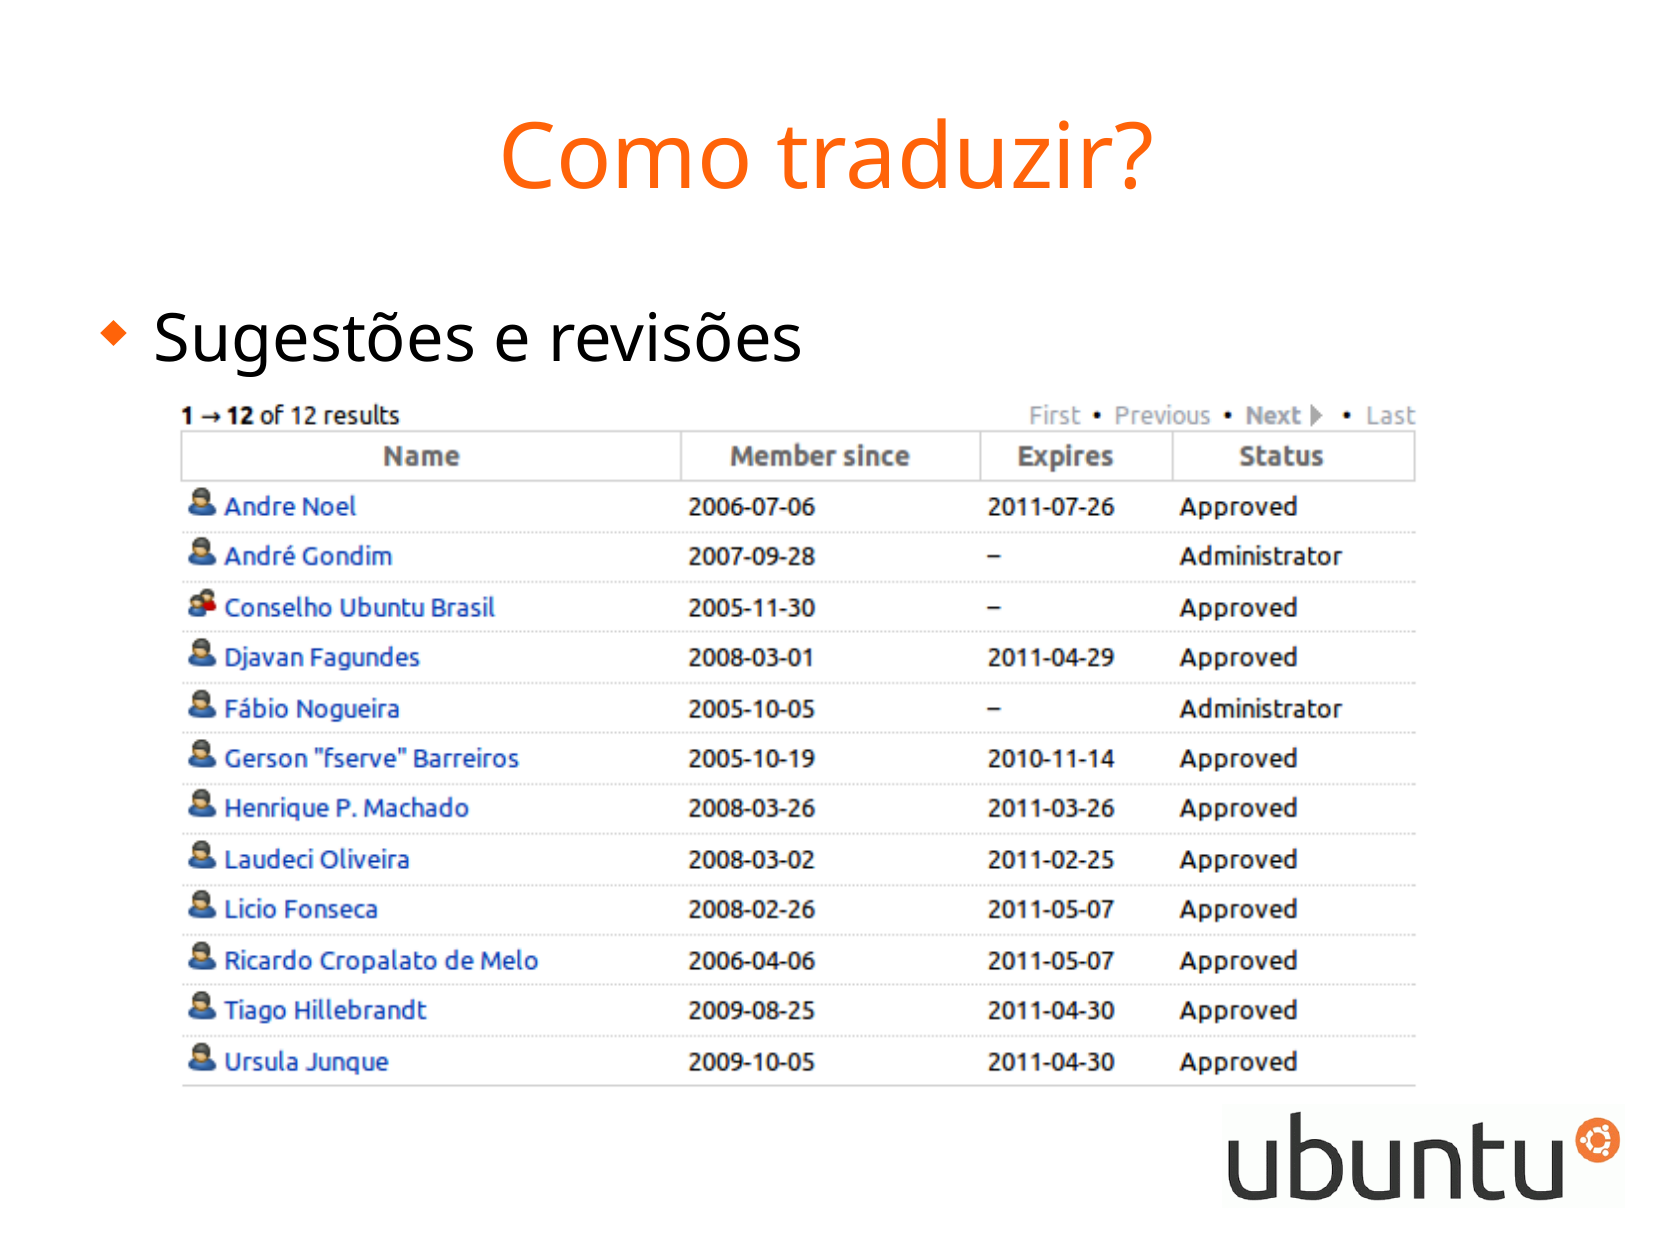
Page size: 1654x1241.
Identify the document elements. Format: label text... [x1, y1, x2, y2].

picture [1222, 1104, 1625, 1208]
list Sugestões e revisões [82, 290, 1571, 1109]
picture [171, 393, 1428, 1093]
title Como traduzir? [82, 49, 1571, 257]
